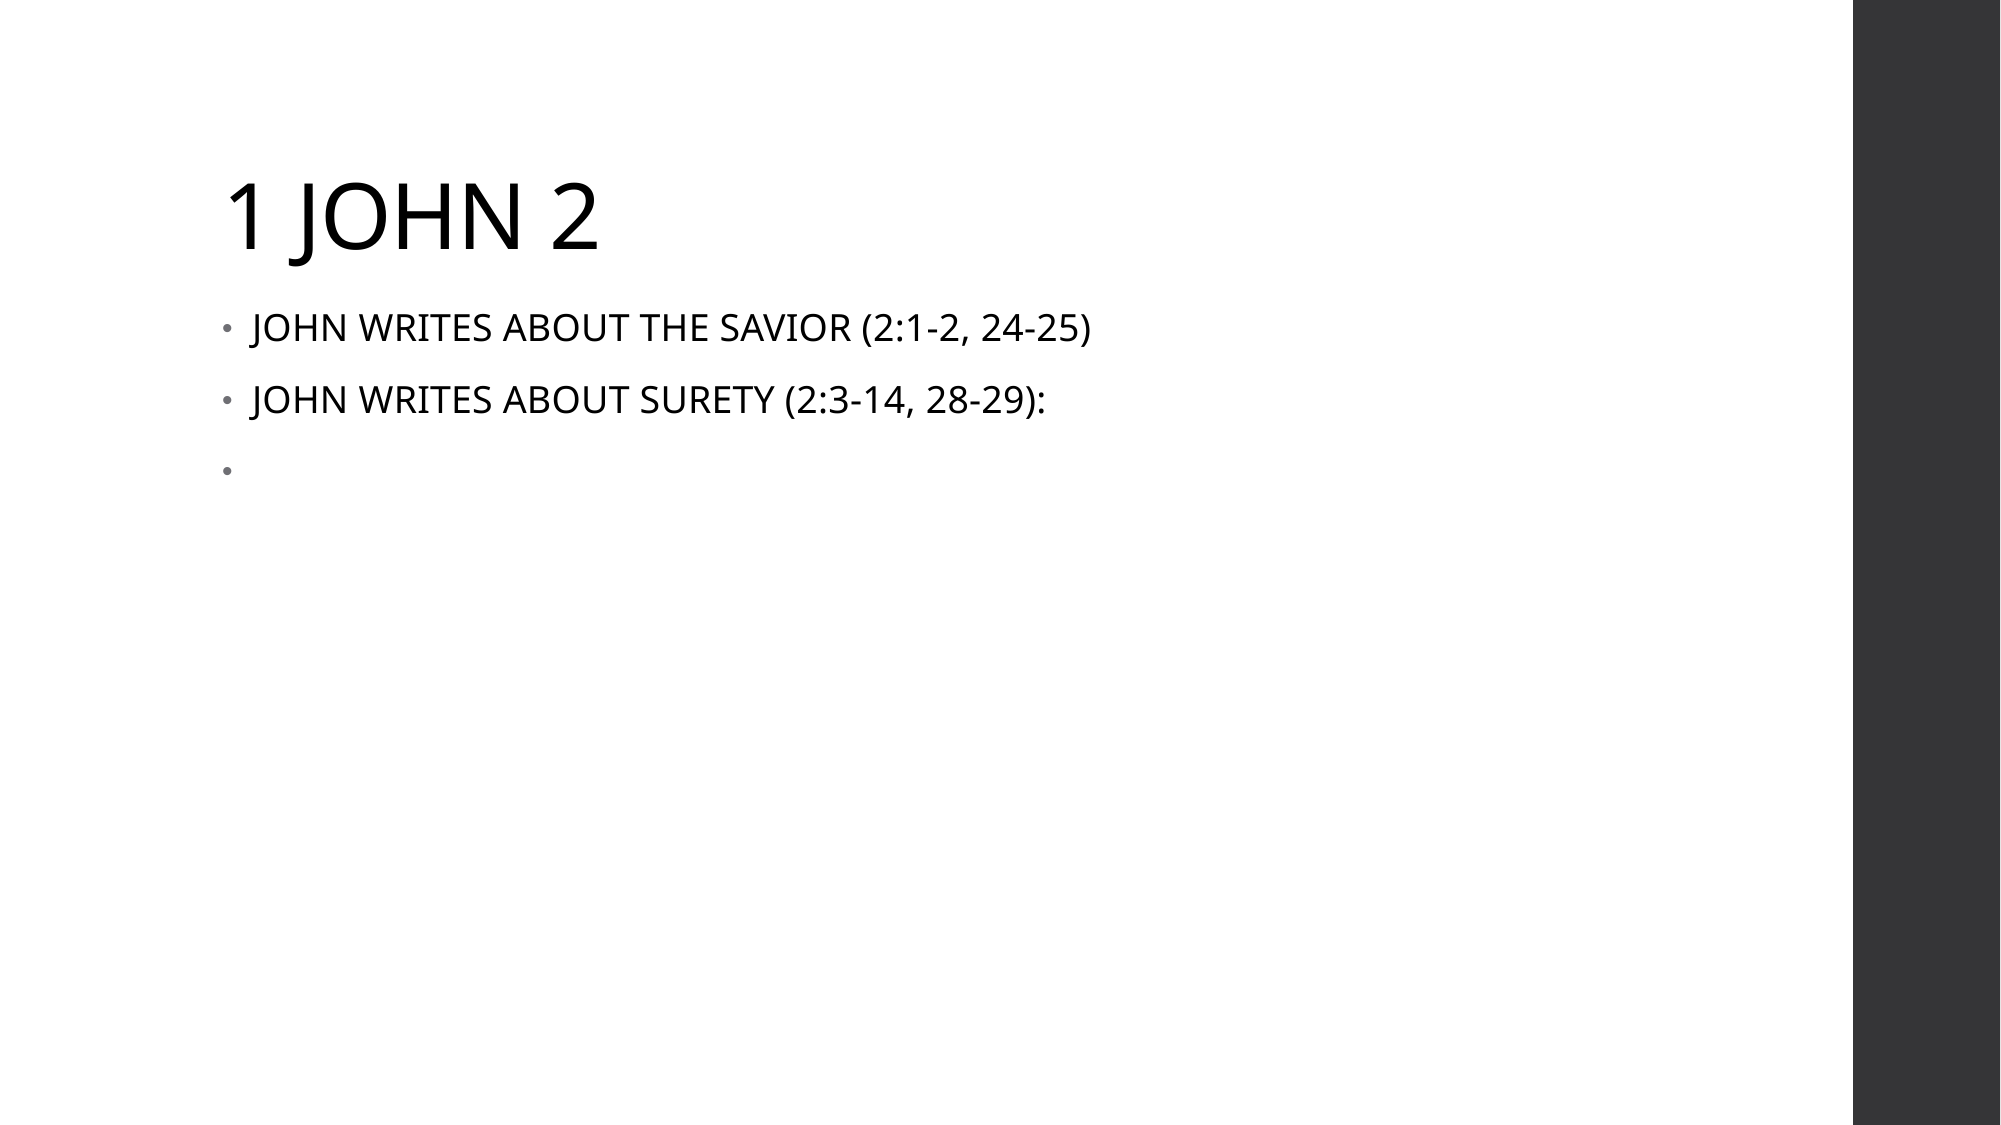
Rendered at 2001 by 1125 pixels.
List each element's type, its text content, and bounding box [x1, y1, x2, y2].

title 1 JOHN 2 [206, 60, 1797, 278]
list JOHN WRITES ABOUT THE SAVIOR (2:1-2, 24-25) JOHN WRITES ABOUT SURETY (2:3-14, 28-29): [206, 299, 1617, 1014]
